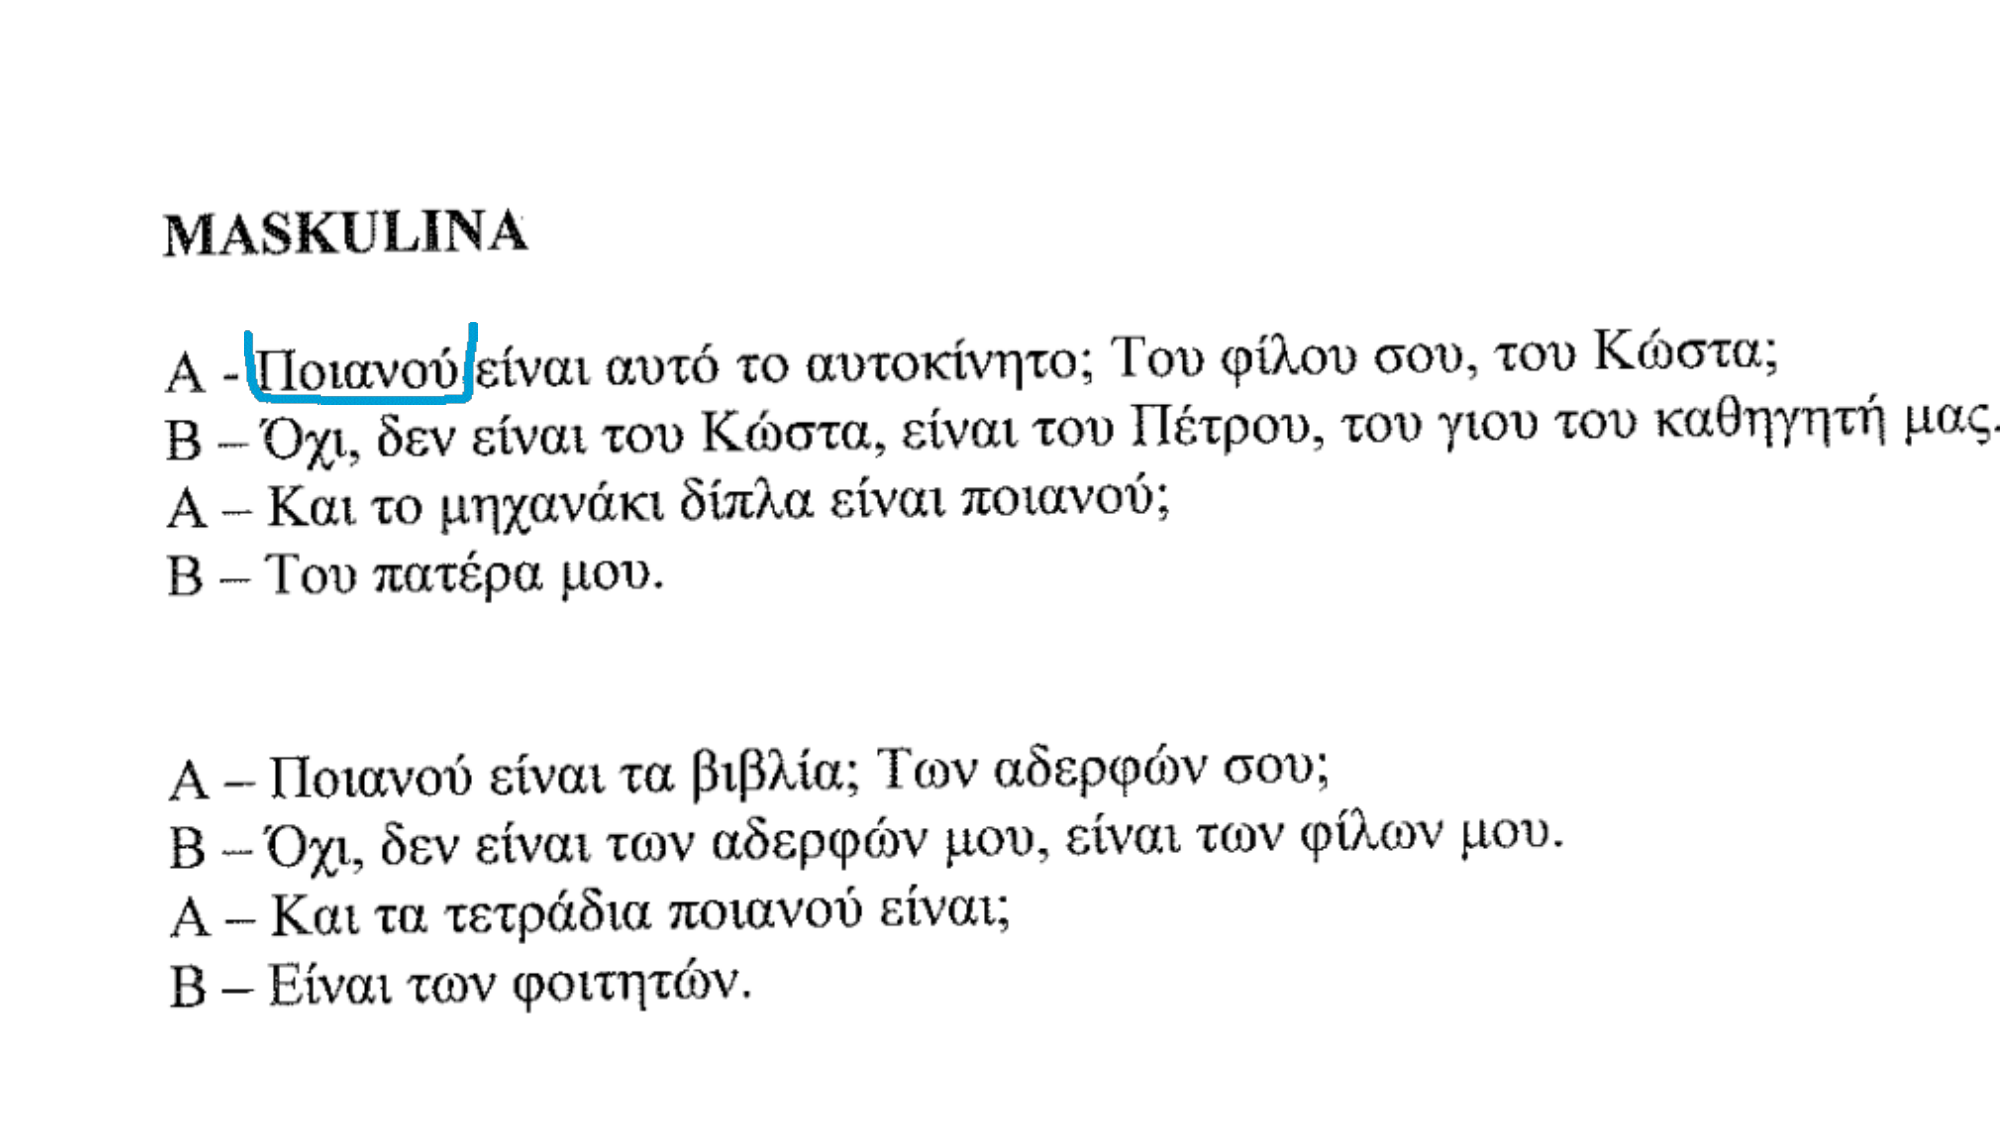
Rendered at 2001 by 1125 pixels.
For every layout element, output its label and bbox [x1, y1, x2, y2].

picture [62, 177, 2000, 1063]
